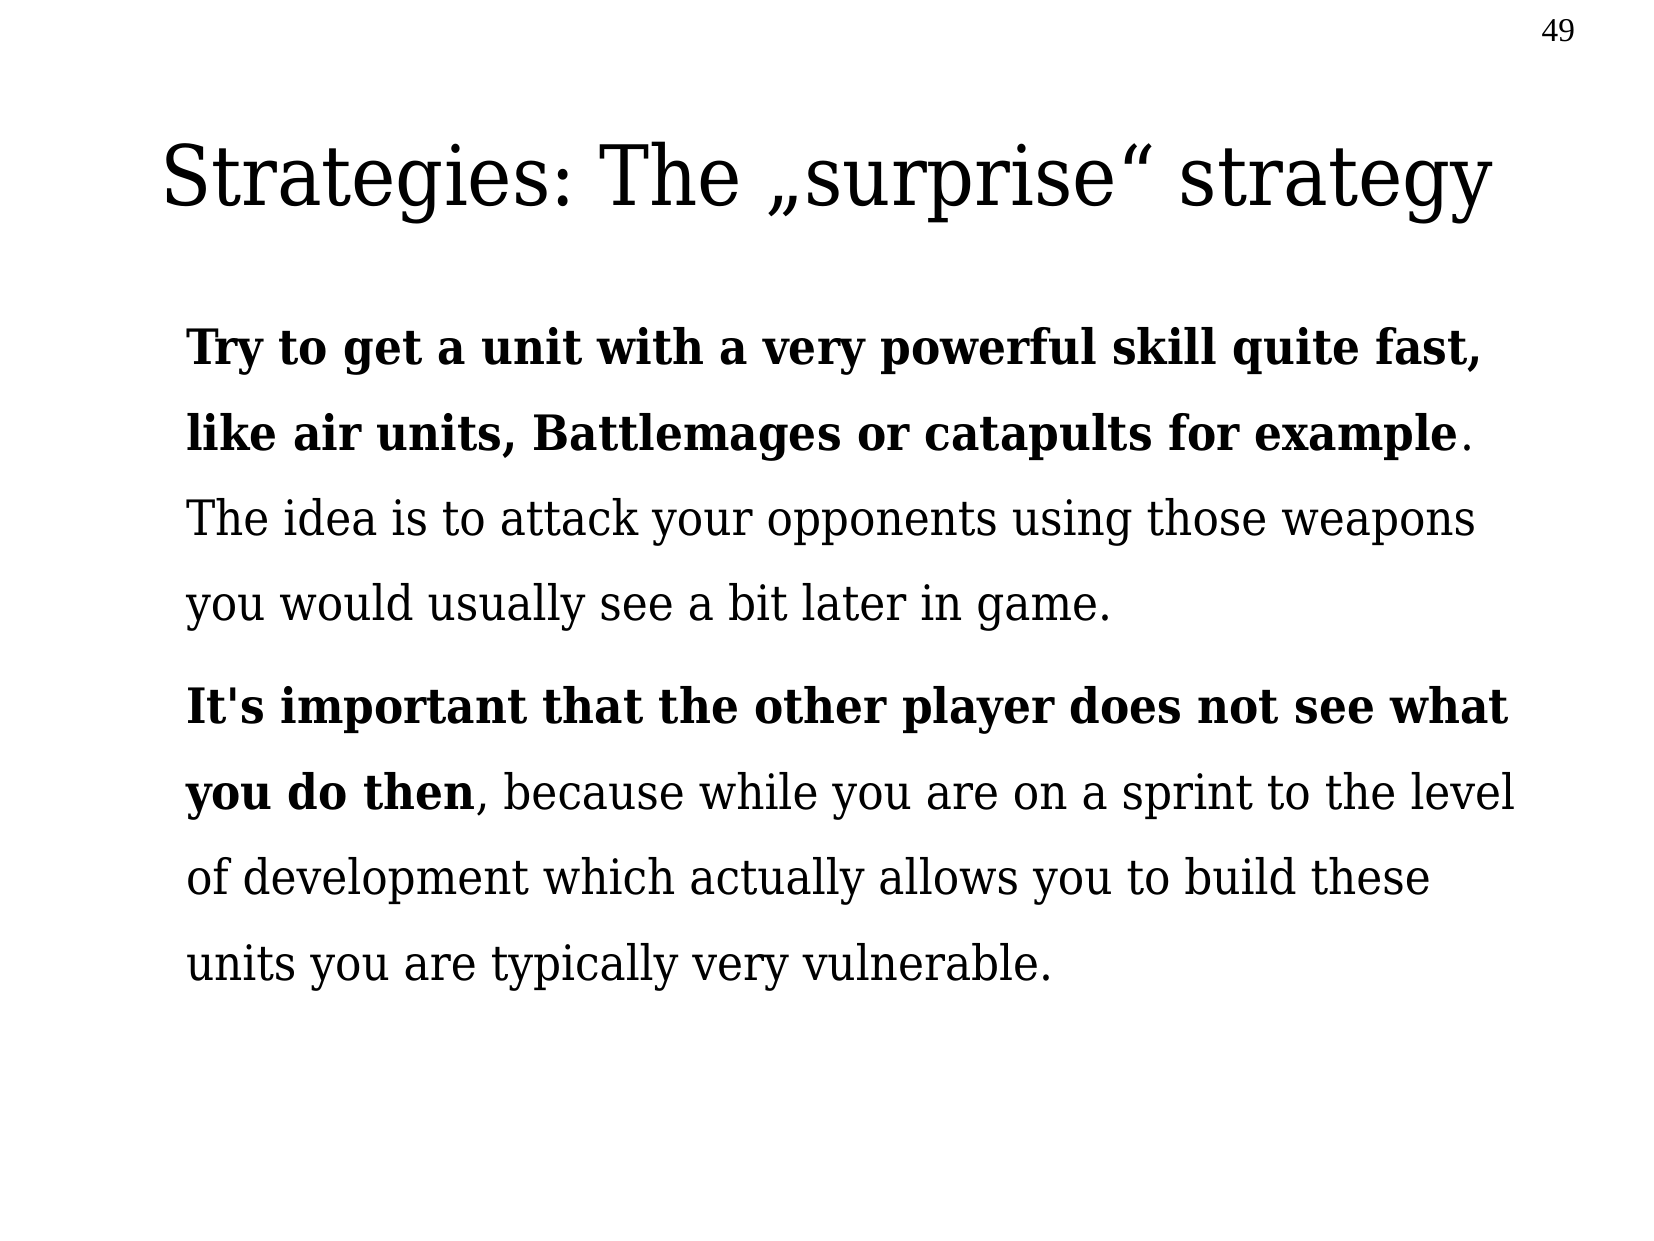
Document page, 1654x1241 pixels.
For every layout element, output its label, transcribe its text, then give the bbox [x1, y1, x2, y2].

list Try to get a unit with a very powerful skill quite fast, like air units, Battlemages or catapults for example. The idea is to attack your opponents using those weapons you would usually see a bit later in game. It's important that the other player does not see what you do then, because while you are on a sprint to the level of development which actually allows you to build these units you are typically very vulnerable. [82, 290, 1538, 1010]
title Strategies: The „surprise“ strategy [82, 49, 1571, 257]
